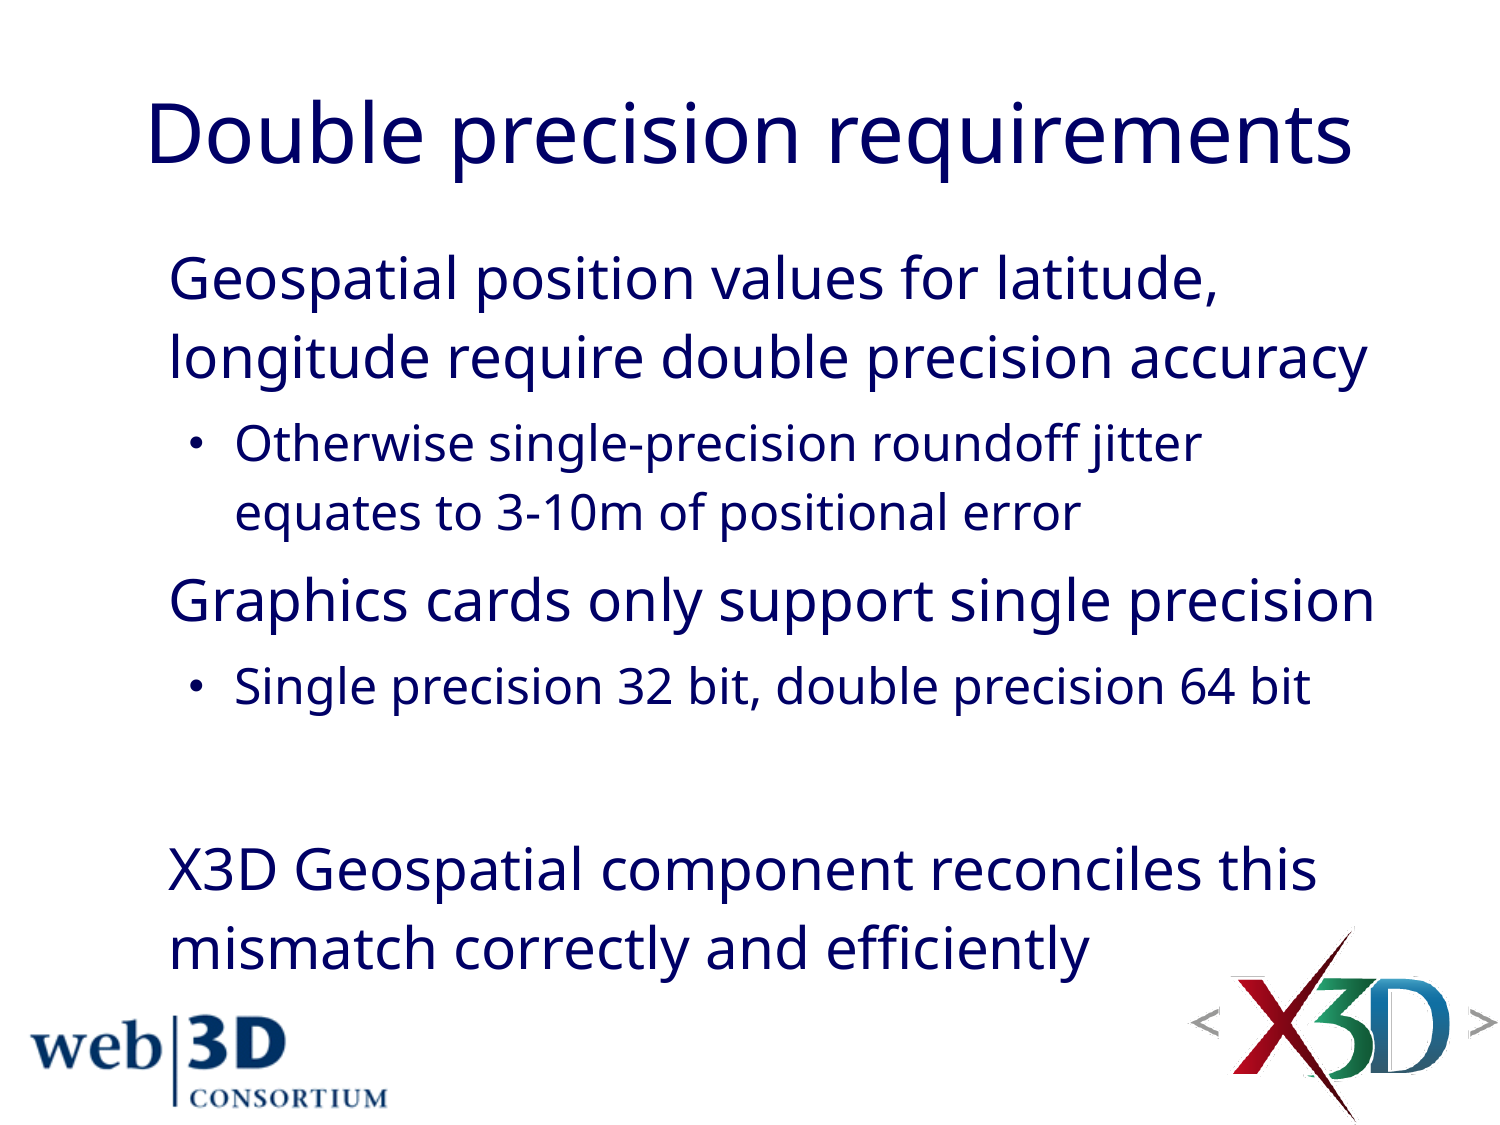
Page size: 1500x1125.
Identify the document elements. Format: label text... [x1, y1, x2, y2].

list Geospatial position values for latitude, longitude require double precision accuracy Otherwise single-precision roundoff jitter equates to 3-10m of positional error Graphics cards only support single precision Single precision 32 bit, double precision 64 bit X3D Geospatial component reconciles this mismatch correctly and efficiently [112, 237, 1388, 986]
title Double precision requirements [112, 37, 1388, 226]
picture [12, 998, 413, 1118]
picture [1187, 926, 1500, 1125]
